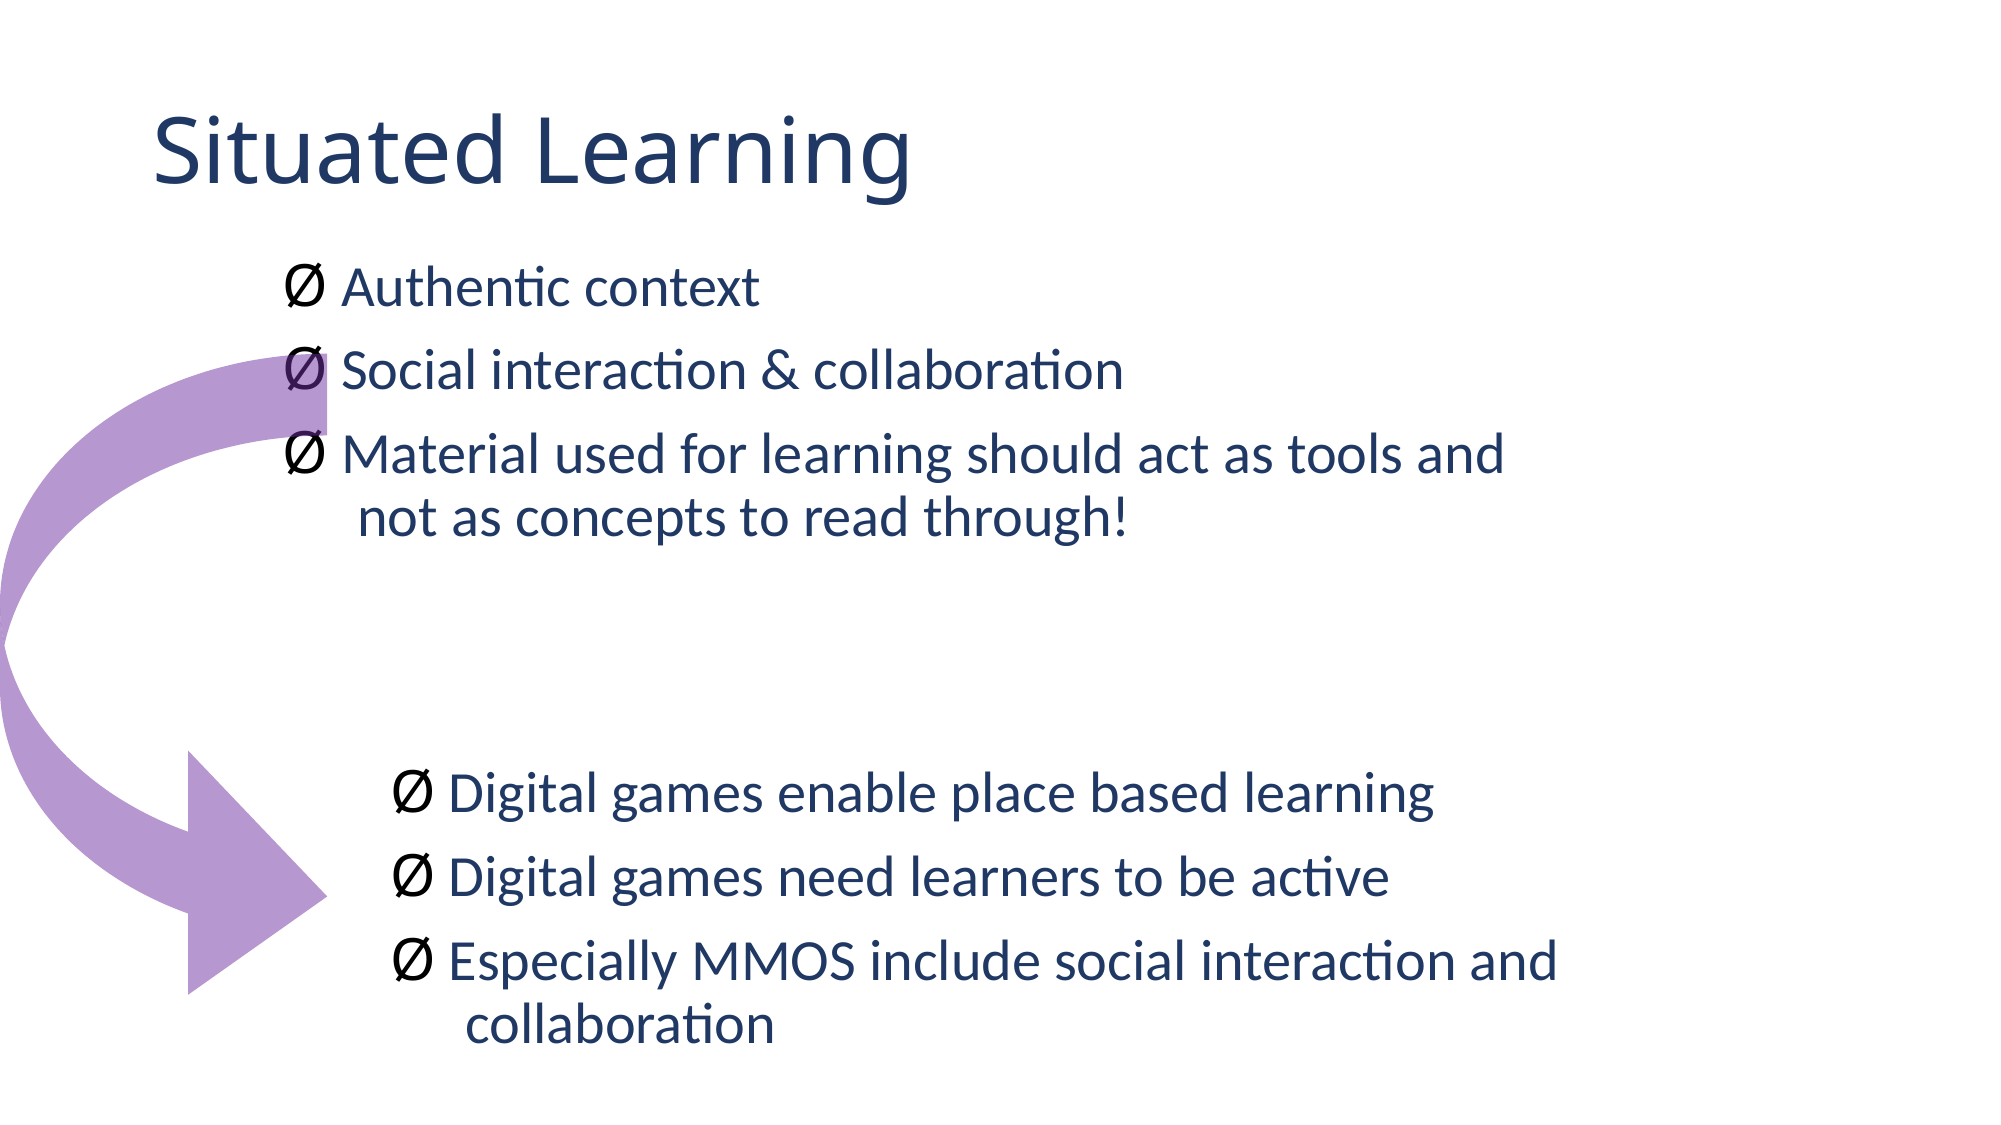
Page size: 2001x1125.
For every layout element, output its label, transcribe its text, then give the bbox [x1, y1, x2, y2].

text_box [0, 353, 328, 995]
text_box Digital games enable place based learning Digital games need learners to be active Especially MMOS include social interaction and collaboration [375, 755, 1673, 1074]
title Situated Learning [137, 59, 1863, 249]
list Authentic context Social interaction & collaboration Material used for learning should act as tools and not as concepts to read through! [267, 248, 1565, 567]
